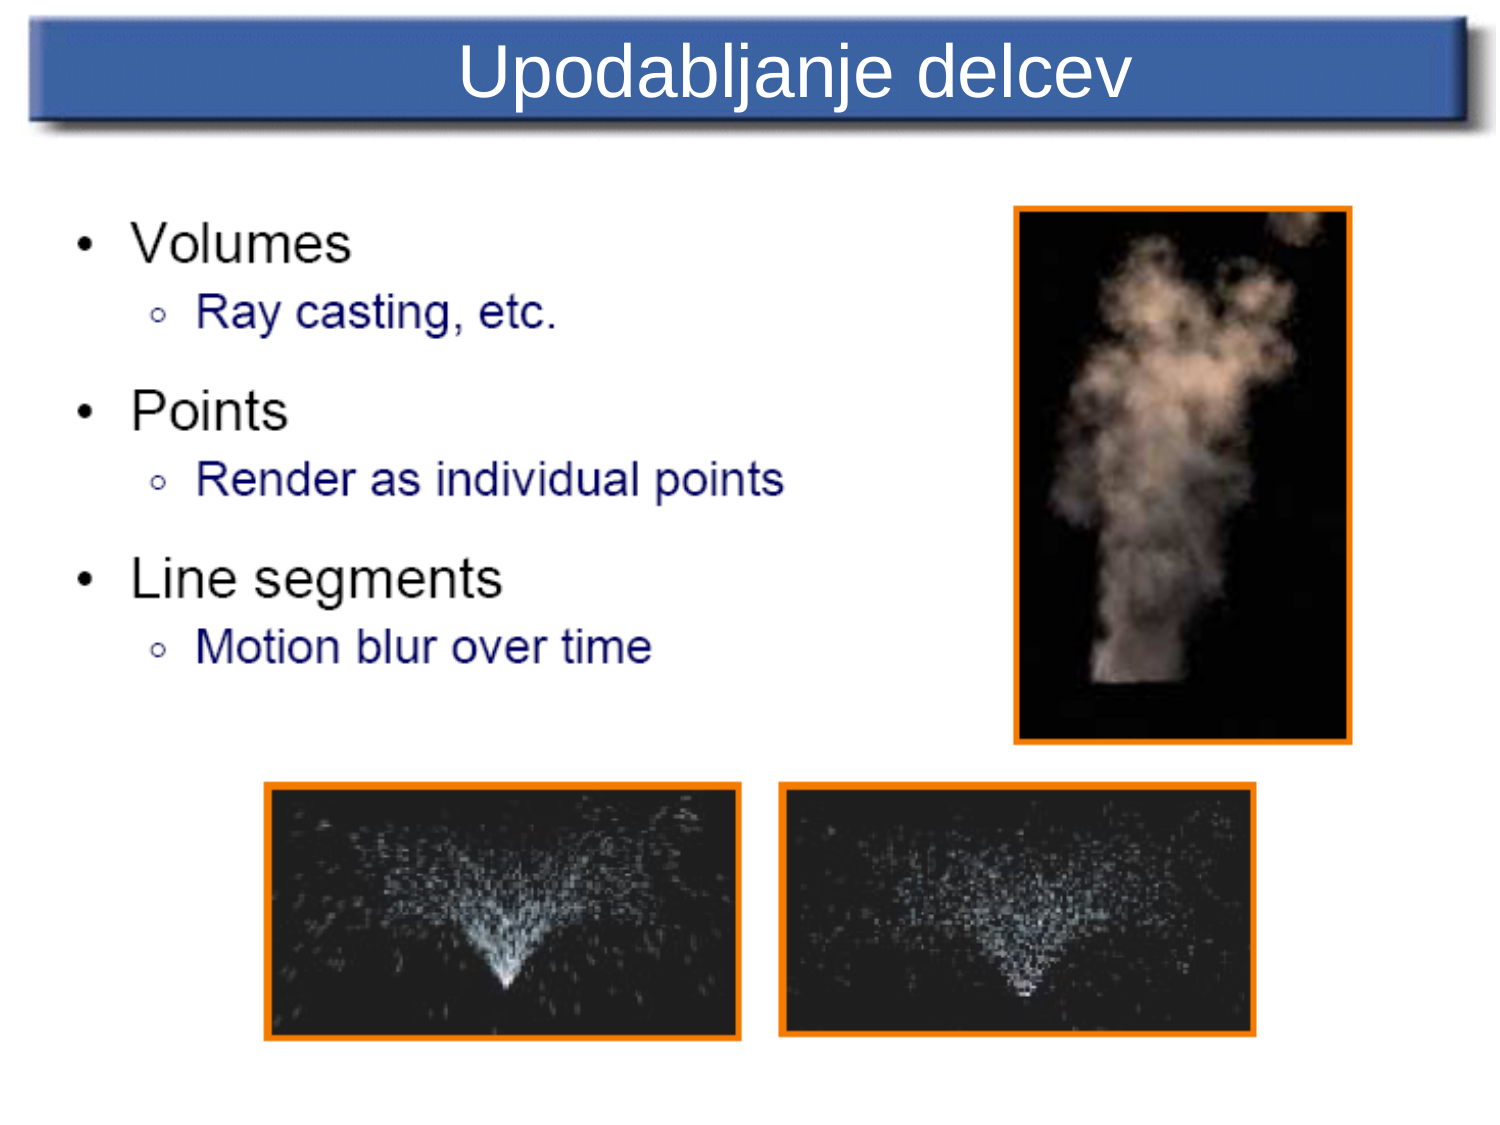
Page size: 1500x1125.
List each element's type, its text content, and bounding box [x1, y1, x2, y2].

picture [27, 13, 1496, 141]
picture [64, 196, 1400, 1056]
text_box Upodabljanje delcev [442, 15, 1149, 121]
